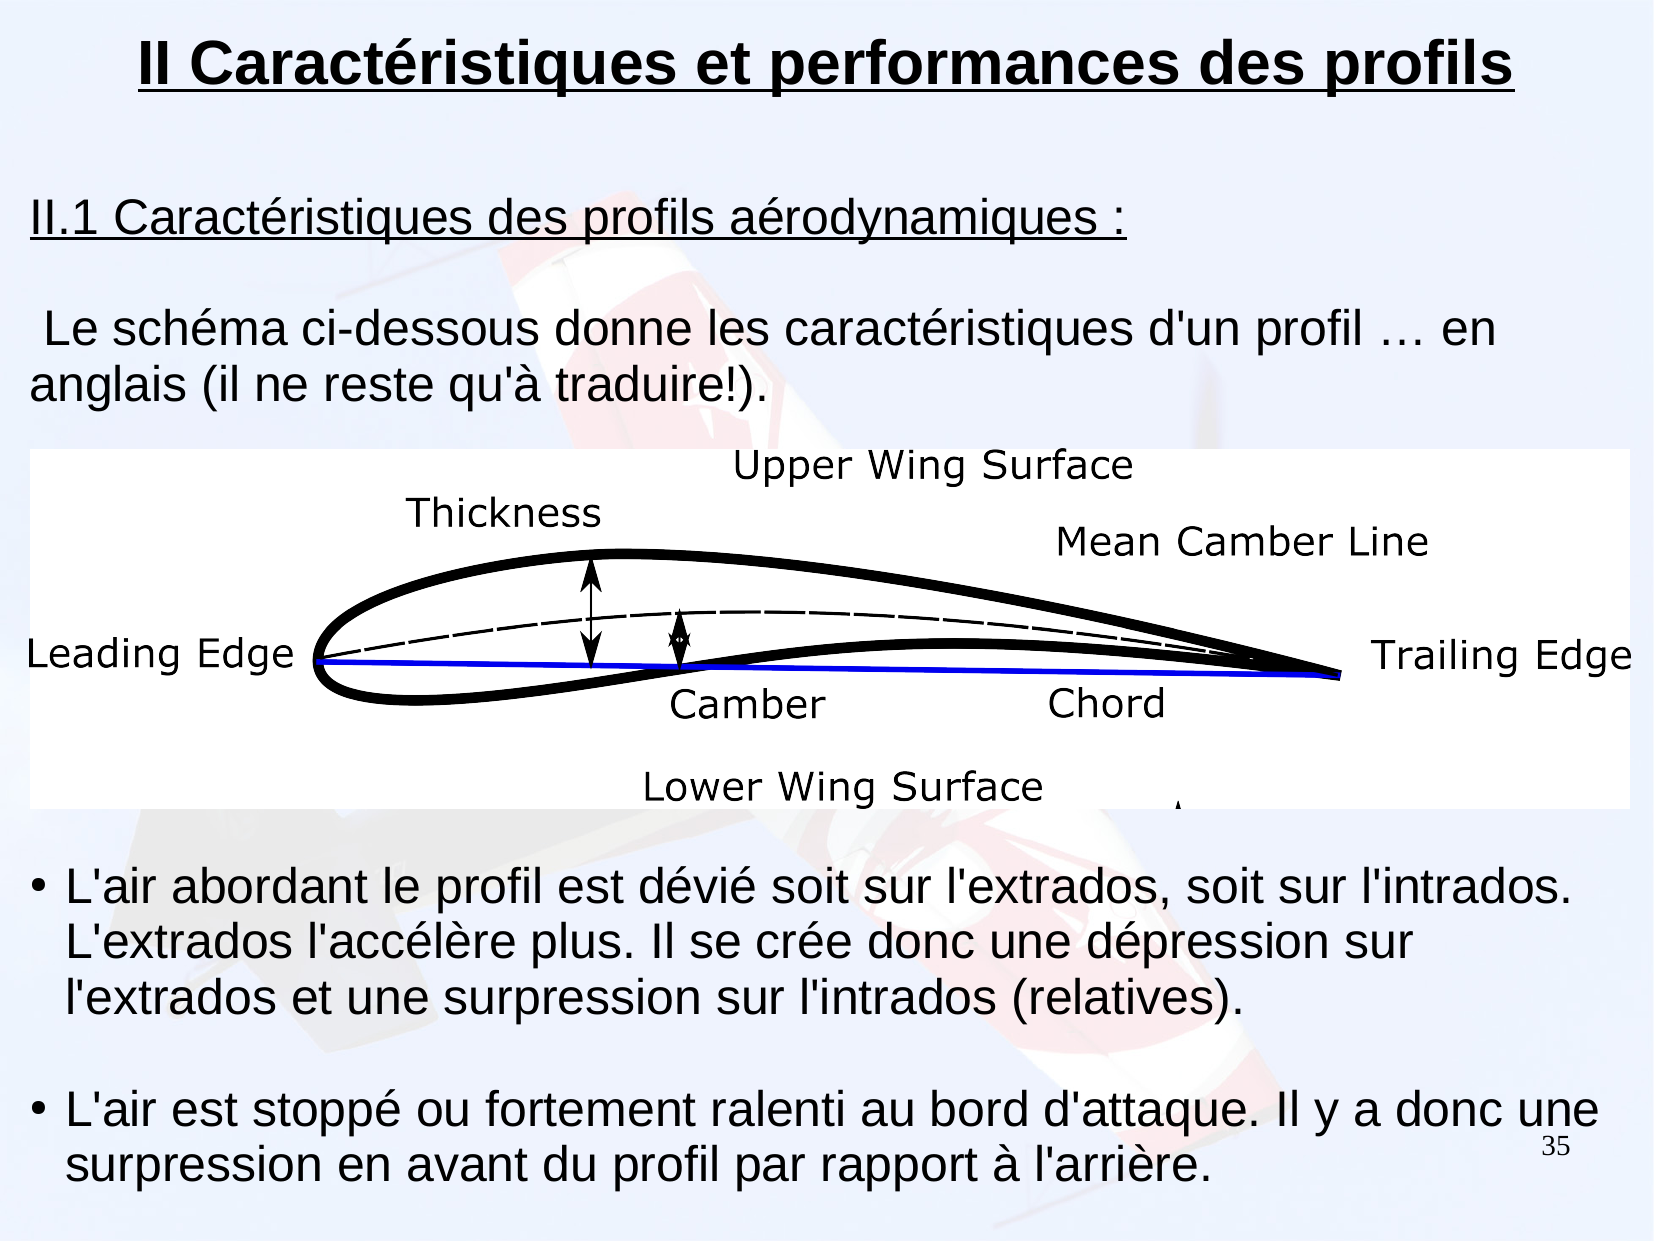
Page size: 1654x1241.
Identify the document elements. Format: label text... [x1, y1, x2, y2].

title II Caractéristiques et performances des profils [82, 11, 1571, 115]
picture [0, 0, 1654, 1241]
subtitle II.1 Caractéristiques des profils aérodynamiques : Le schéma ci-dessous donne les caractéristiques d'un profil … en anglais (il ne reste qu'à traduire!). L'air abordant le profil est dévié soit sur l'extrados, soit sur l'intrados. L'extrados l'accélère plus. Il se crée donc une dépression sur l'extrados et une surpression sur l'intrados (relatives). L'air est stoppé ou fortement ralenti au bord d'attaque. Il y a donc une surpression en avant du profil par rapport à l'arrière. [29, 188, 1631, 448]
subtitle II.1 Caractéristiques des profils aérodynamiques : Le schéma ci-dessous donne les caractéristiques d'un profil … en anglais (il ne reste qu'à traduire!). L'air abordant le profil est dévié soit sur l'extrados, soit sur l'intrados. L'extrados l'accélère plus. Il se crée donc une dépression sur l'extrados et une surpression sur l'intrados (relatives). L'air est stoppé ou fortement ralenti au bord d'attaque. Il y a donc une surpression en avant du profil par rapport à l'arrière. [29, 810, 1631, 1193]
